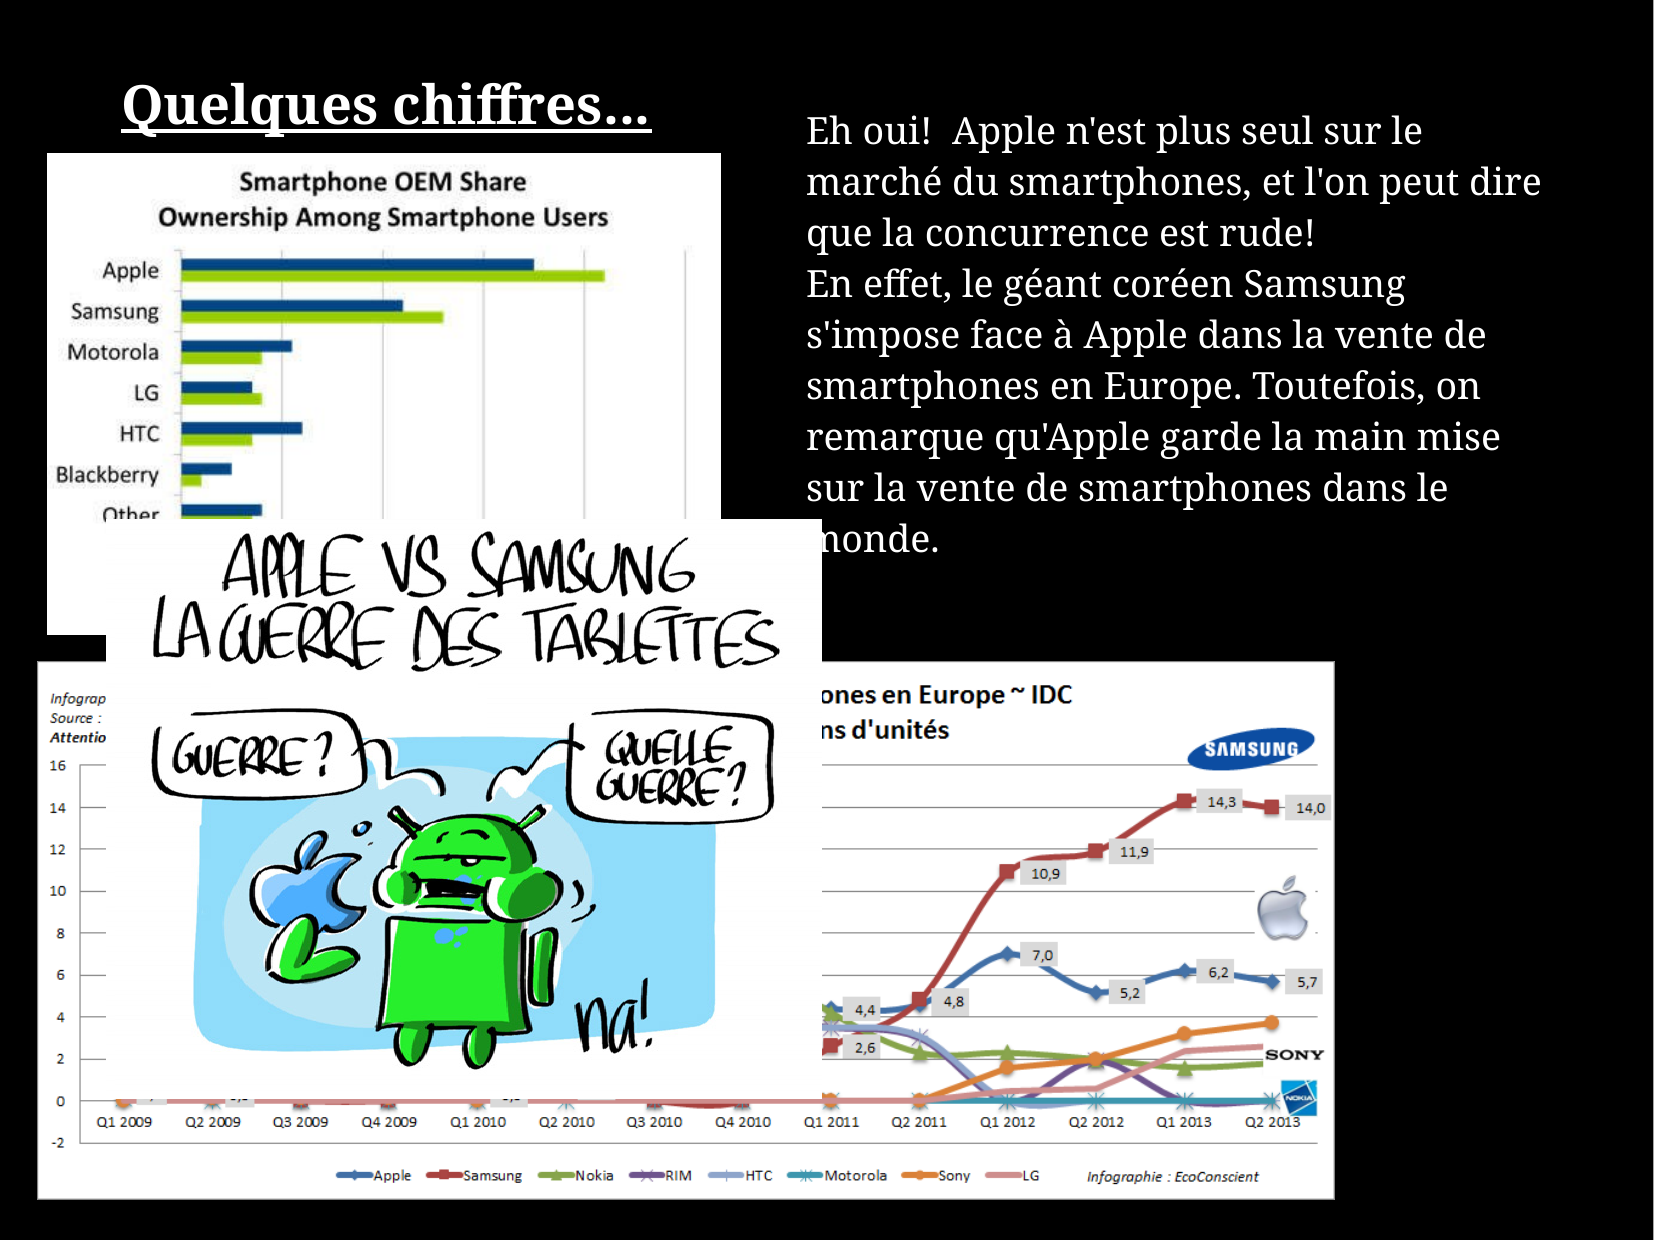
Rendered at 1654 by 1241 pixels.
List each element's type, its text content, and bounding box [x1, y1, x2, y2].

picture [37, 153, 1335, 1200]
text_box Eh oui! Apple n'est plus seul sur le marché du smartphones, et l'on peut dire que la concurrence est rude! En effet, le géant coréen Samsung s'impose face à Apple dans la vente de smartphones en Europe. Toutefois, on remarque qu'Apple garde la main mise sur la vente de smartphones dans le monde. [791, 97, 1560, 456]
text_box Quelques chiffres... [106, 59, 1075, 136]
